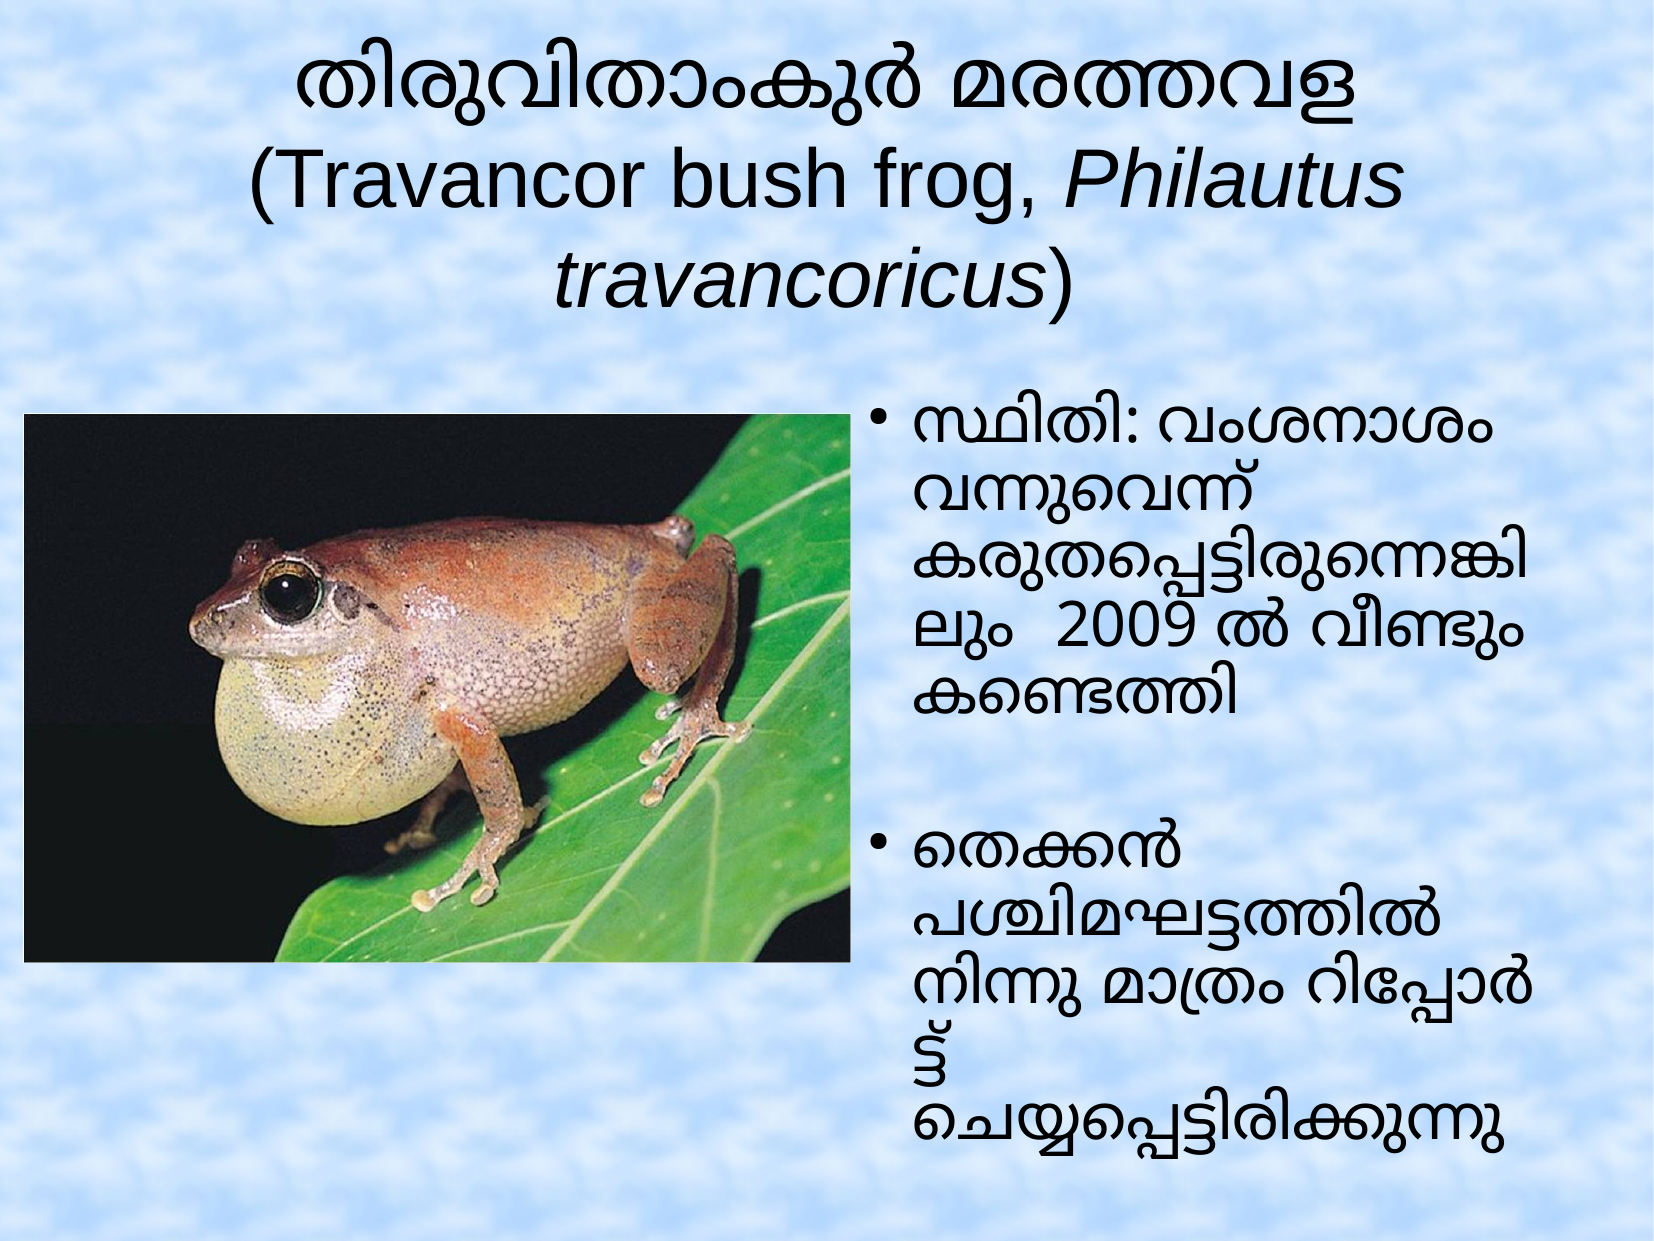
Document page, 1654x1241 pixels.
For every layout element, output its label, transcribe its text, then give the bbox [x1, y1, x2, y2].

title തിരുവിതാംകുര്‍ മരത്തവള (Travancor bush frog, Philautus travancoricus) [82, 0, 1571, 348]
picture [0, 0, 1654, 1241]
list സ്ഥിതി: വംശനാശം വന്നുവെന്ന് കരുതപ്പെട്ടിരുന്നെങ്കിലും 2009 ല്‍ വീണ്ടും കണ്ടെത്തി തെക്കന്‍ പശ്ചിമഘട്ടത്തില്‍ നിന്നു മാത്രം റിപ്പോര്‍ട്ട് ചെയ്യപ്പെട്ടിരിക്കുന്നു [838, 380, 1569, 1199]
